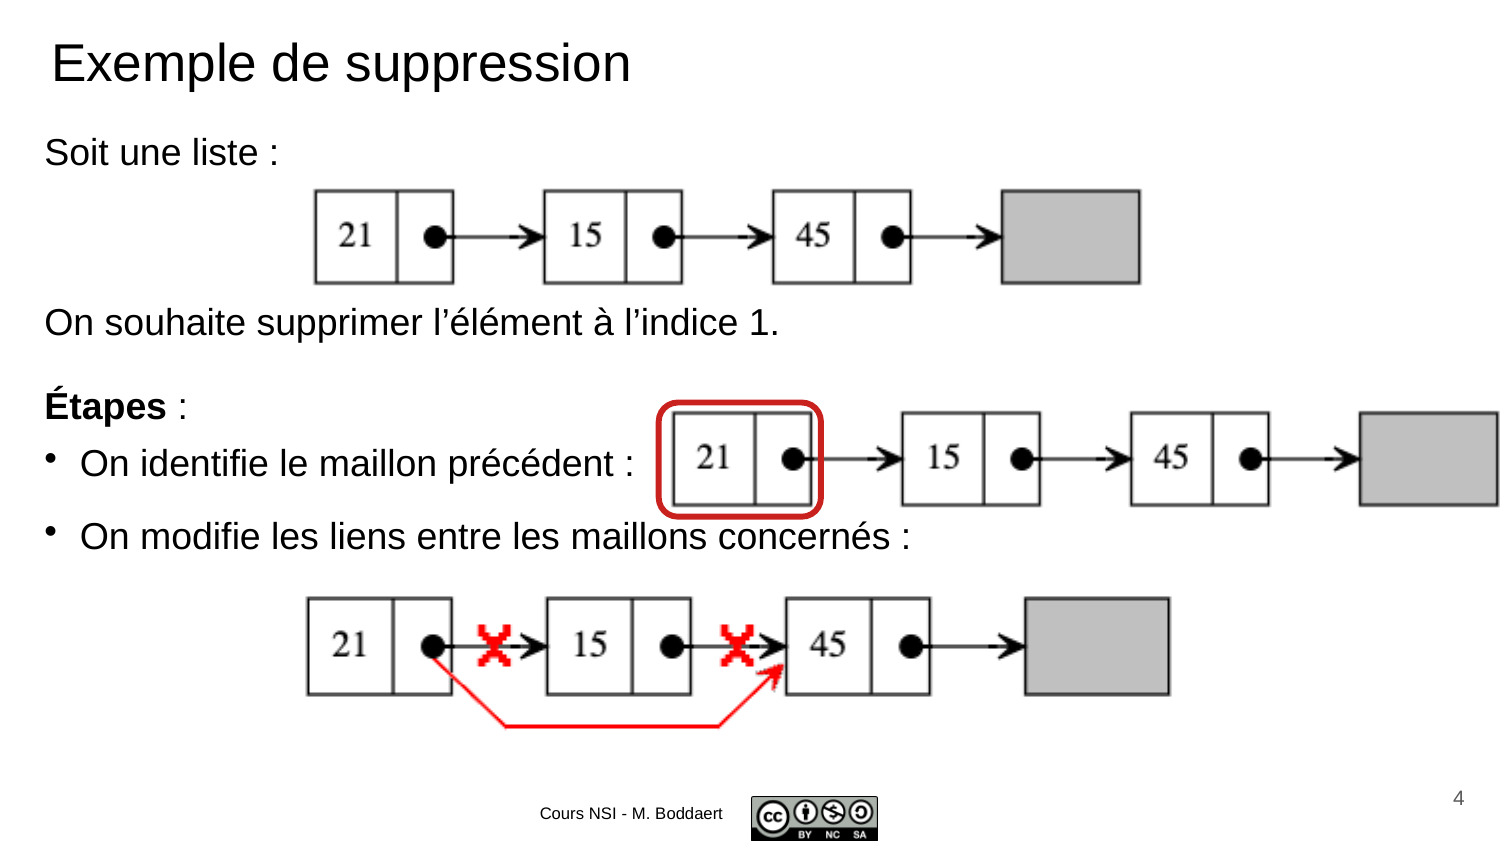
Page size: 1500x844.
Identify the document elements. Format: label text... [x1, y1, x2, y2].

picture [814, 402, 1500, 517]
text_box On modifie les liens entre les maillons concernés : [29, 504, 1477, 626]
title Exemple de suppression [51, 13, 1449, 108]
text_box Soit une liste : On souhaite supprimer l’élément à l’indice 1. [29, 120, 1477, 355]
picture [306, 180, 1150, 296]
picture [298, 579, 1180, 745]
slide_number <numéro> [1389, 764, 1480, 830]
picture [664, 406, 817, 513]
text_box Étapes : On identifie le maillon précédent : [29, 374, 1477, 497]
picture [751, 796, 878, 841]
